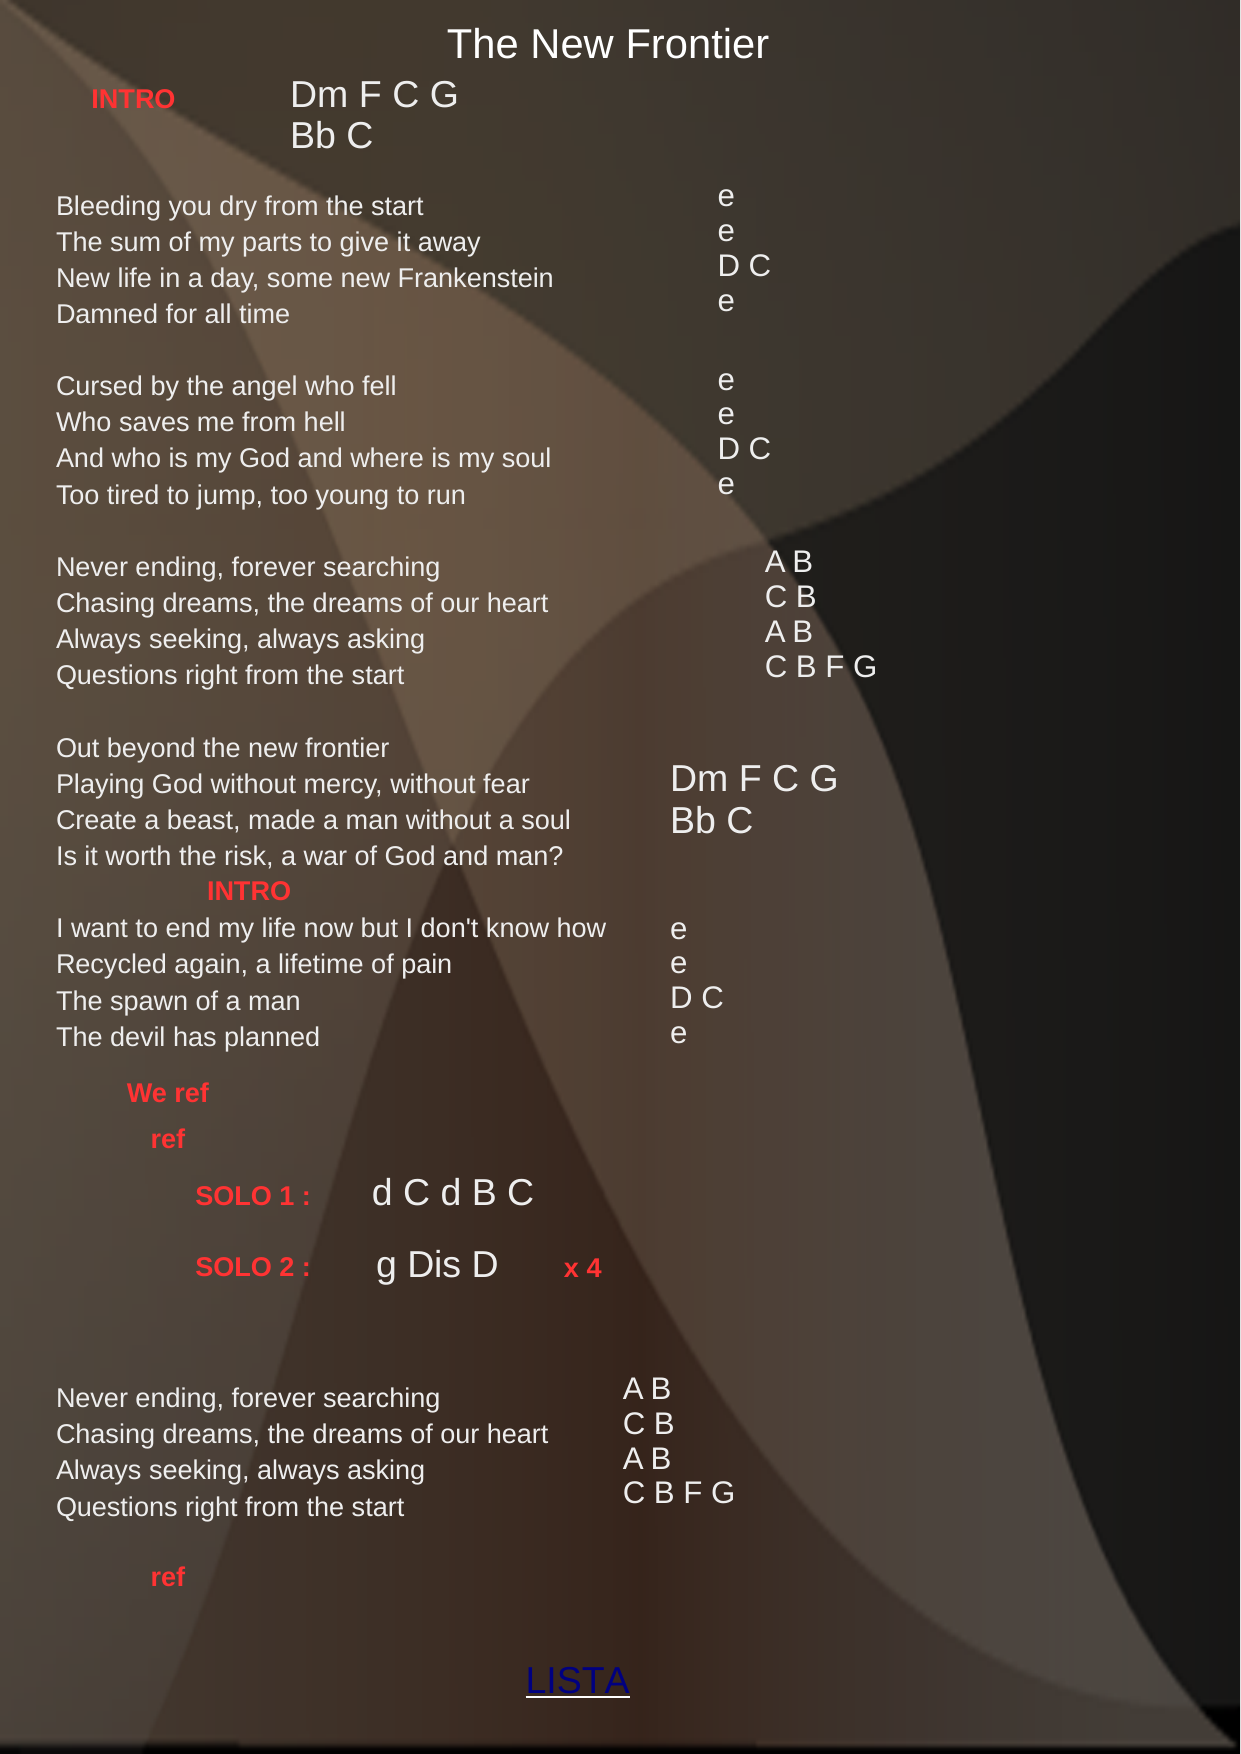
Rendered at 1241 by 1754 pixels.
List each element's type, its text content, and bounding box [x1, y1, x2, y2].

text_box Dm F C G Bb C [275, 65, 475, 165]
title The New Frontier [76, 21, 1140, 68]
text_box A B C B A B C B F G [608, 1364, 774, 1548]
text_box A B C B A B C B F G [750, 537, 916, 721]
text_box Dm F C G Bb C [655, 750, 855, 849]
text_box e e D C e [702, 171, 797, 354]
text_box INTRO [192, 868, 361, 914]
text_box We ref [112, 1070, 273, 1117]
text_box Bleeding you dry from the start The sum of my parts to give it away New life in a day, some new Frankenstein Damned for all time Cursed by the angel who fell Who saves me from hell And who is my God and where is my soul Too tired to jump, too young to run Never ending, forever searching Chasing dreams, the dreams of our heart Always seeking, always asking Questions right from the start Out beyond the new frontier Playing God without mercy, without fear Create a beast, made a man without a soul Is it worth the risk, a war of God and man? I want to end my life now but I don't know how Recycled again, a lifetime of pain The spawn of a man The devil has planned Never ending, forever searching Chasing dreams, the dreams of our heart Always seeking, always asking Questions right from the start [41, 183, 1176, 1719]
text_box SOLO 1 : [180, 1173, 349, 1222]
text_box INTRO [76, 76, 245, 123]
text_box ref [135, 1116, 297, 1162]
text_box g Dis D [361, 1236, 514, 1294]
text_box SOLO 2 : [180, 1245, 349, 1294]
text_box e e D C e [655, 903, 750, 1087]
text_box ref [135, 1554, 297, 1601]
picture [0, 0, 1241, 1754]
text_box x 4 [549, 1246, 644, 1292]
text_box e e D C e [702, 354, 797, 538]
text_box d C d B C [357, 1164, 550, 1222]
